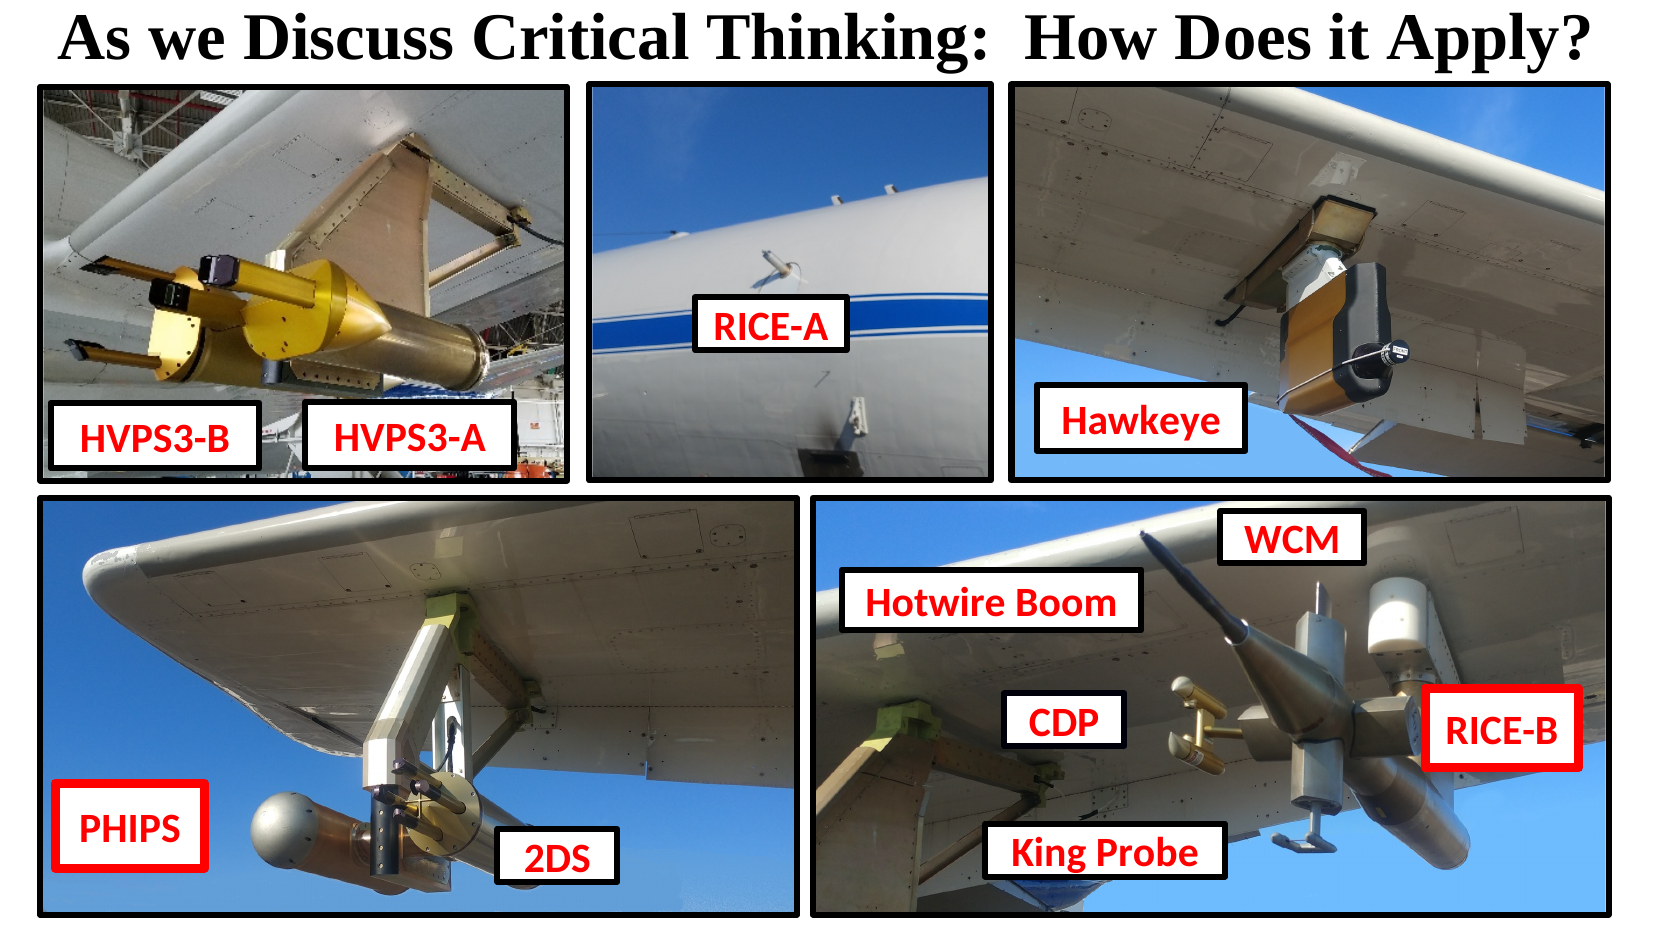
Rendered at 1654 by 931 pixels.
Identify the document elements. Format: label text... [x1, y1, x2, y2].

picture [43, 501, 795, 912]
text_box 2DS [497, 829, 618, 882]
text_box CDP [1004, 693, 1125, 747]
text_box WCM [1220, 510, 1365, 564]
text_box PHIPS [55, 783, 205, 869]
picture [592, 87, 989, 478]
text_box RICE-B [1425, 688, 1579, 768]
text_box King Probe [985, 823, 1225, 877]
text_box HVPS3-B [50, 402, 260, 469]
title As we Discuss Critical Thinking: How Does it Apply? [0, 0, 1654, 76]
picture [43, 89, 564, 478]
text_box Hotwire Boom [841, 569, 1142, 631]
picture [815, 500, 1606, 912]
picture [1014, 87, 1605, 478]
text_box Hawkeye [1036, 384, 1246, 451]
text_box HVPS3-A [305, 402, 515, 469]
text_box RICE-A [695, 297, 847, 350]
